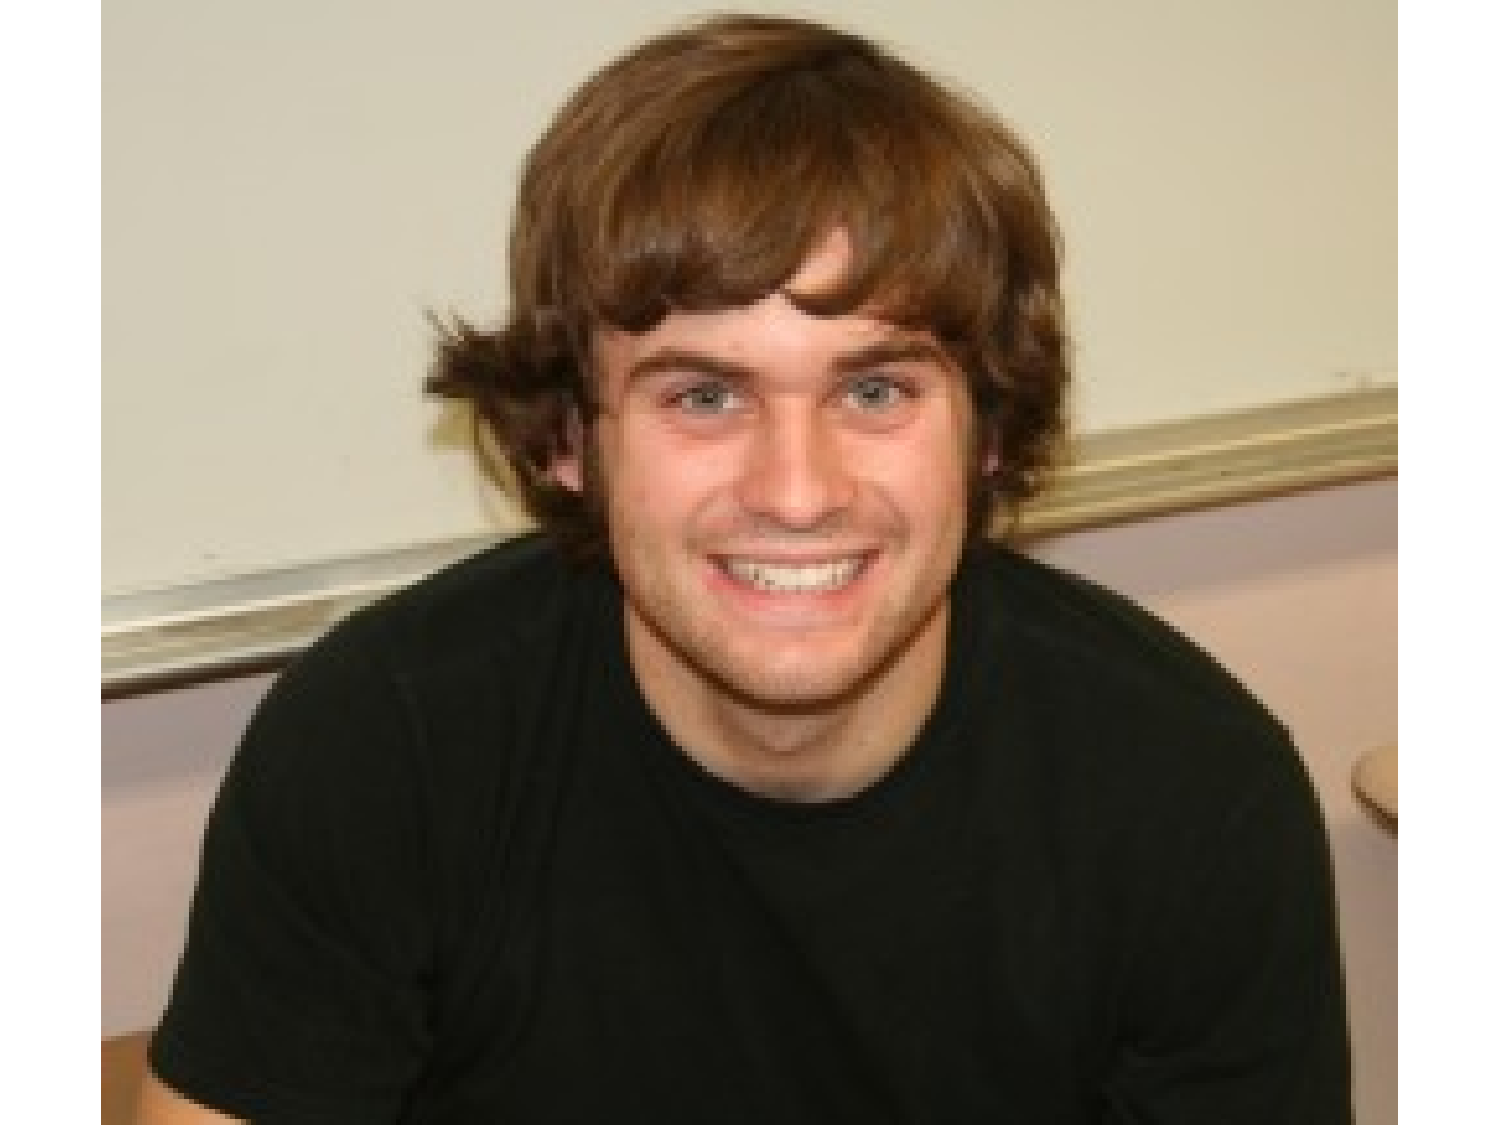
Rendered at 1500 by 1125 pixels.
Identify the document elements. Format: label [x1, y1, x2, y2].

picture [101, 0, 1398, 1125]
